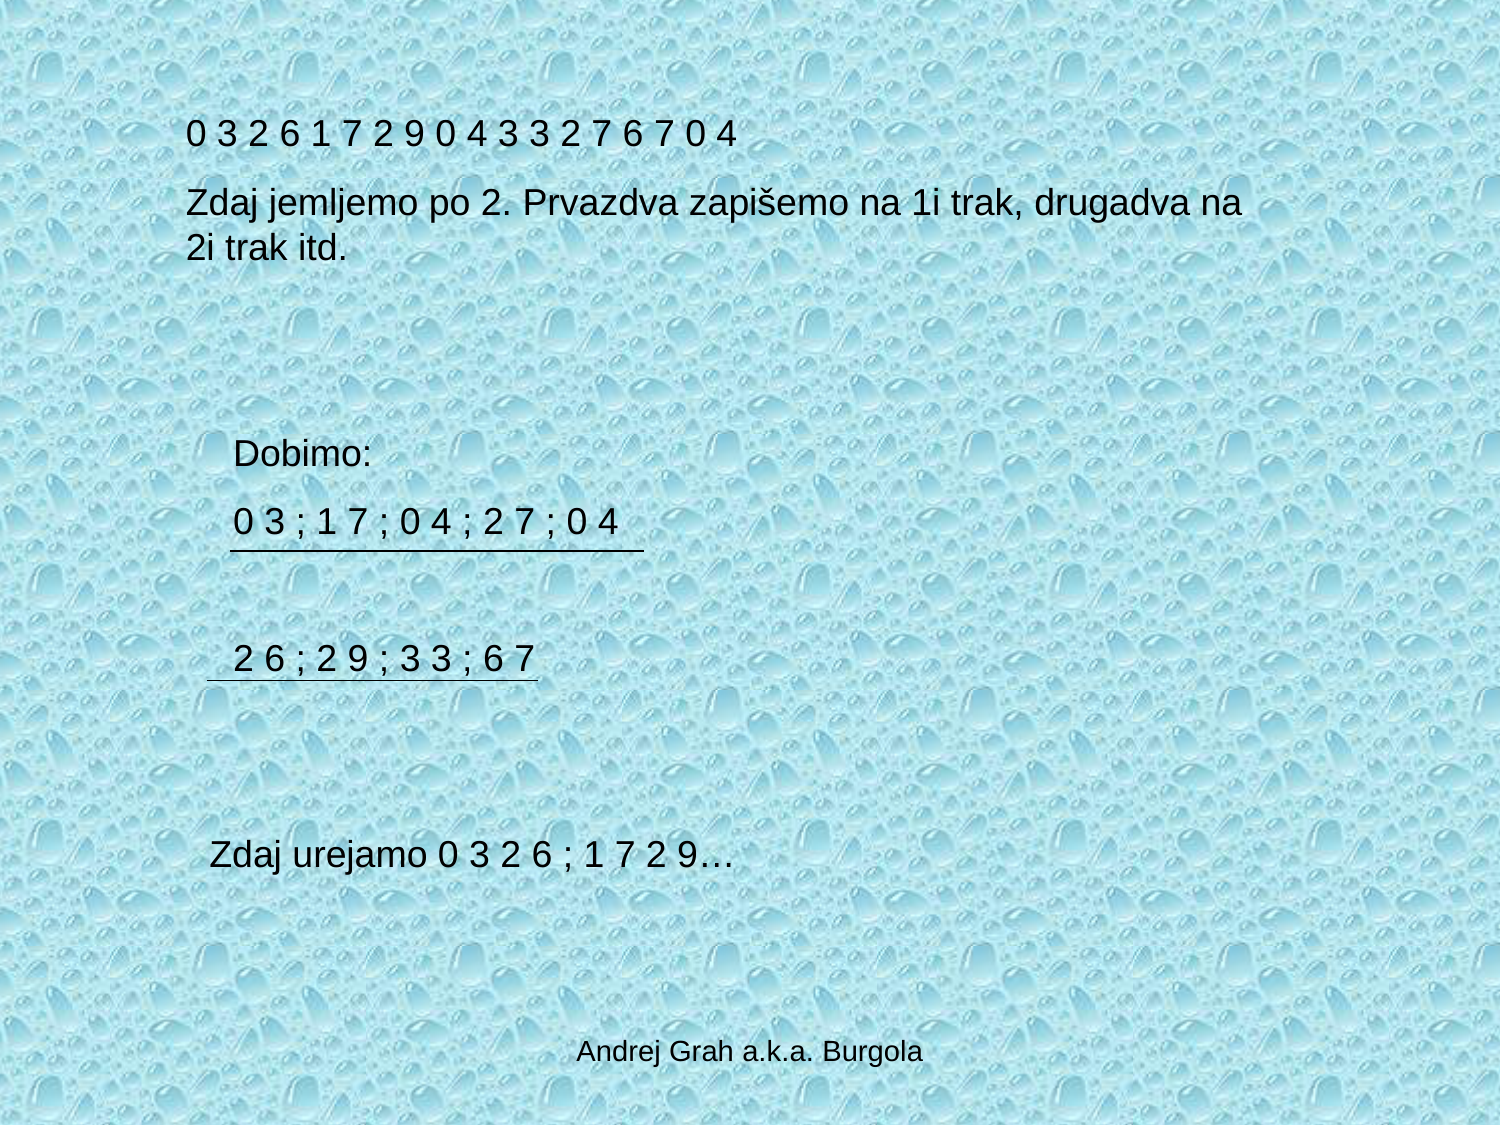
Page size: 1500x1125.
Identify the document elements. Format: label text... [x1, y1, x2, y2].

text_box Zdaj urejamo 0 3 2 6 ; 1 7 2 9… [194, 822, 1176, 883]
picture [0, 0, 1500, 1125]
text_box 0 3 2 6 1 7 2 9 0 4 3 3 2 7 6 7 0 4 Zdaj jemljemo po 2. Prvazdva zapišemo na 1i trak, drugadva na 2i trak itd. [171, 101, 1270, 276]
text_box Andrej Grah a.k.a. Burgola [512, 1024, 988, 1103]
text_box Dobimo: 0 3 ; 1 7 ; 0 4 ; 2 7 ; 0 4 2 6 ; 2 9 ; 3 3 ; 6 7 [218, 420, 1247, 755]
